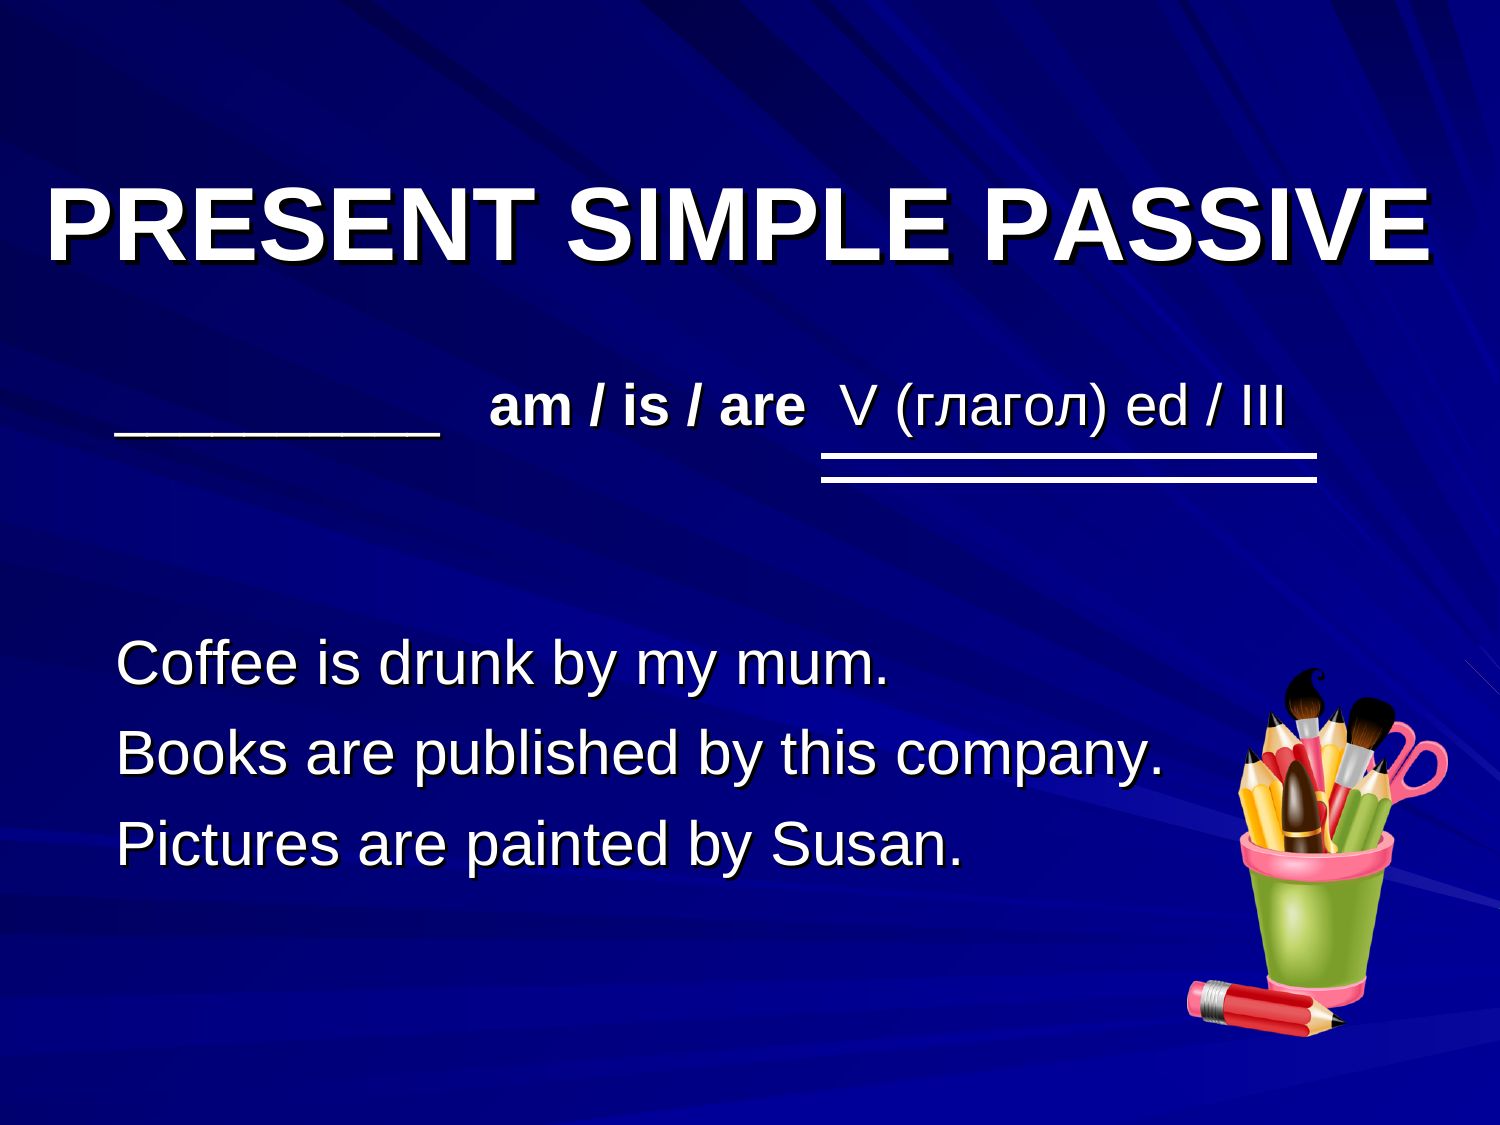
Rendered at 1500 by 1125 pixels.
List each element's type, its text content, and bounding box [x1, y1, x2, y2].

list __________ am / is / are V (глагол) ed / III Coffee is drunk by my mum. Books are published by this company. Pictures are painted by Susan. [100, 338, 1376, 977]
title PRESENT SIMPLE PASSIVE [29, 148, 1471, 373]
picture [1187, 668, 1448, 1038]
